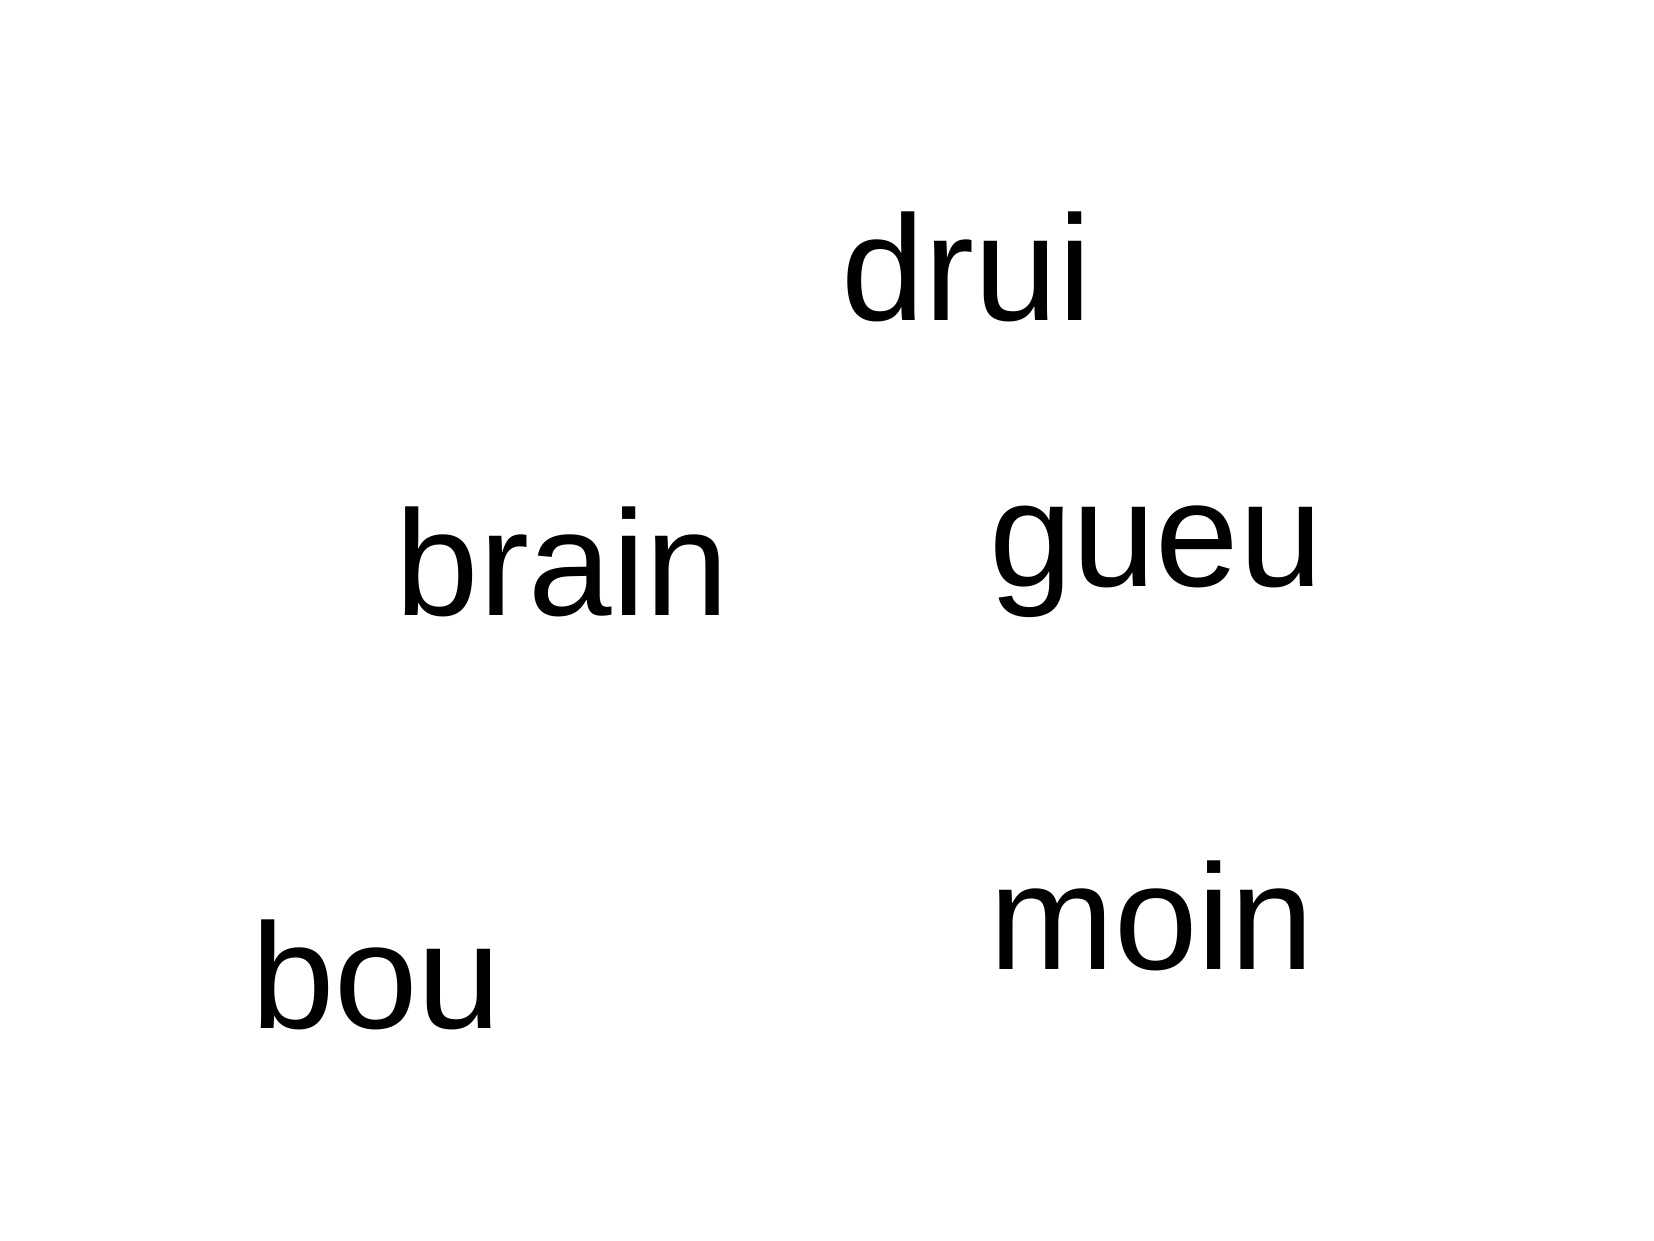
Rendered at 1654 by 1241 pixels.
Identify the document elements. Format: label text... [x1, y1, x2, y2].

text_box bou [236, 885, 562, 1069]
text_box brain [380, 472, 945, 655]
text_box gueu [974, 442, 1359, 685]
text_box moin [974, 826, 1388, 1010]
text_box drui [826, 177, 1211, 360]
